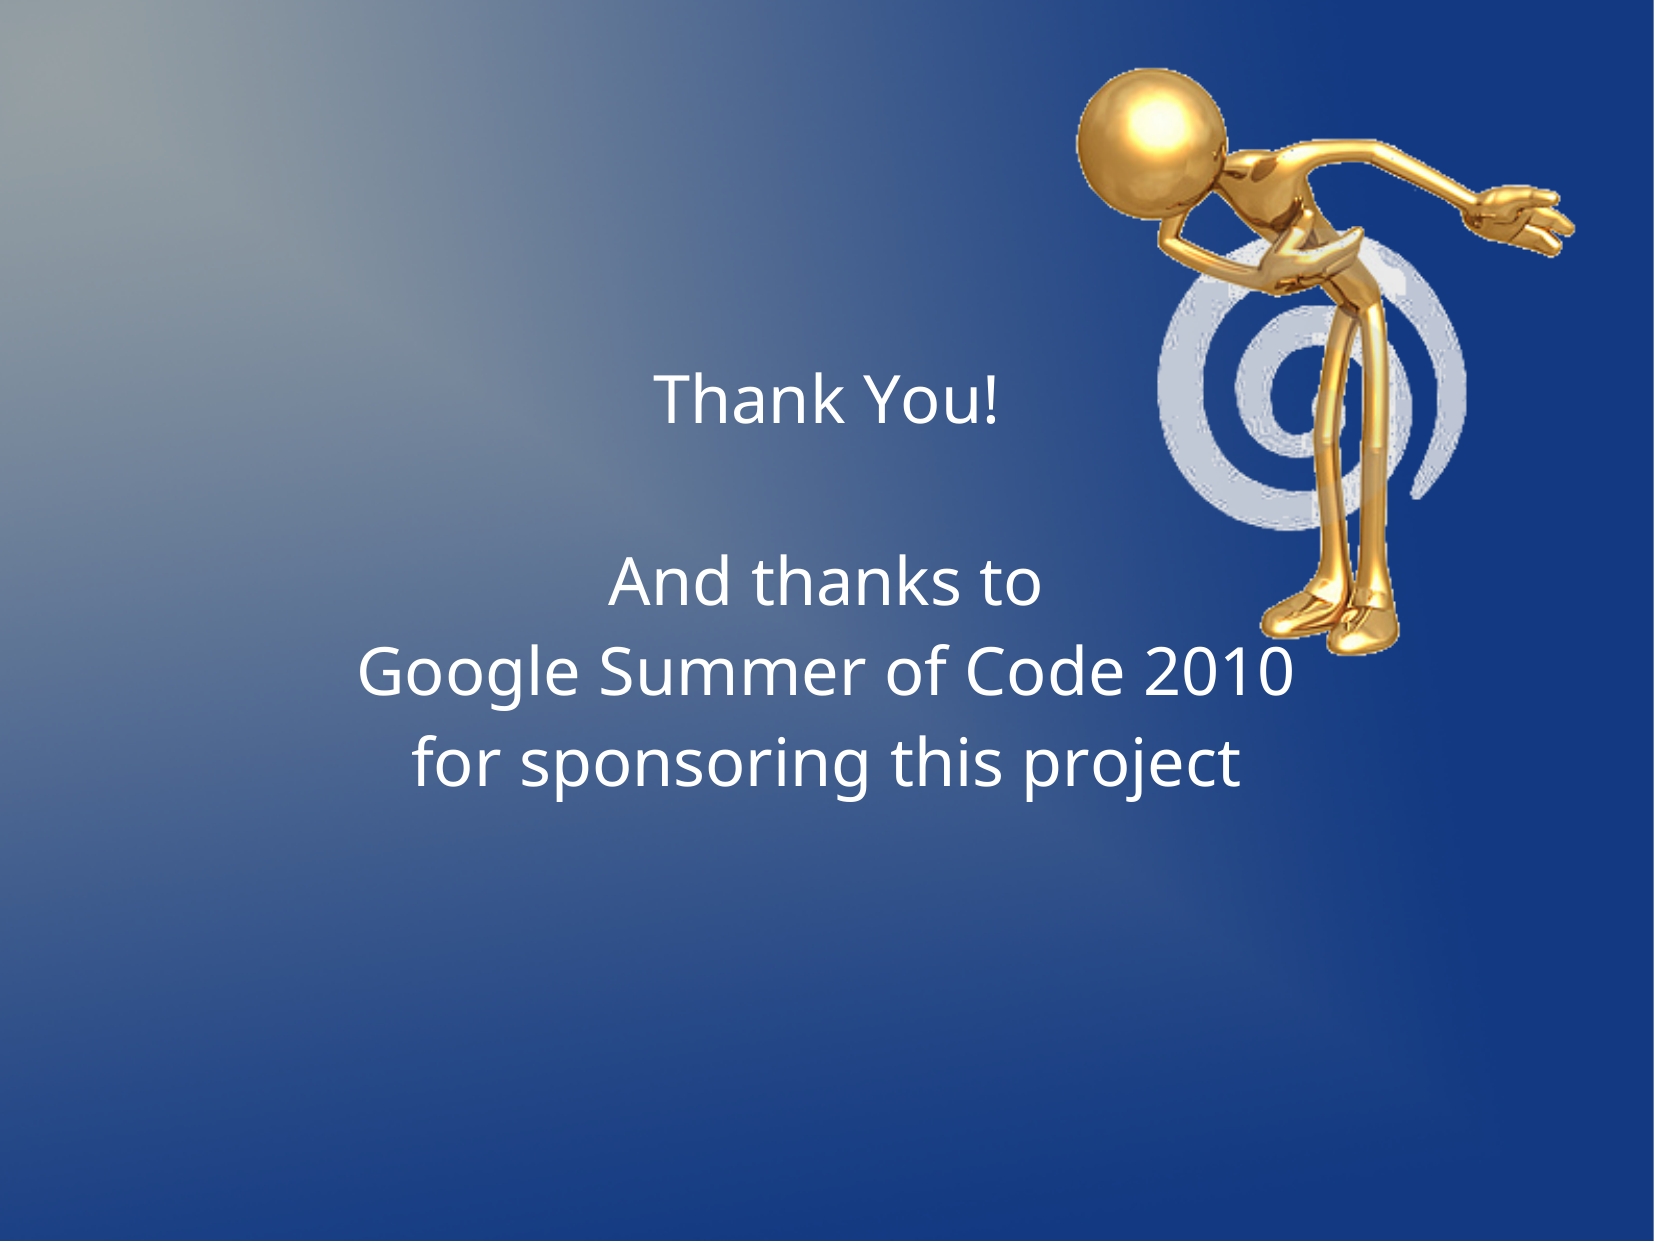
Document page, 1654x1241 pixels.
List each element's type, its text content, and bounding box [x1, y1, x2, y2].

subtitle Thank You! And thanks to Google Summer of Code 2010 for sponsoring this project [82, 56, 1571, 1102]
picture [0, 0, 1654, 1241]
